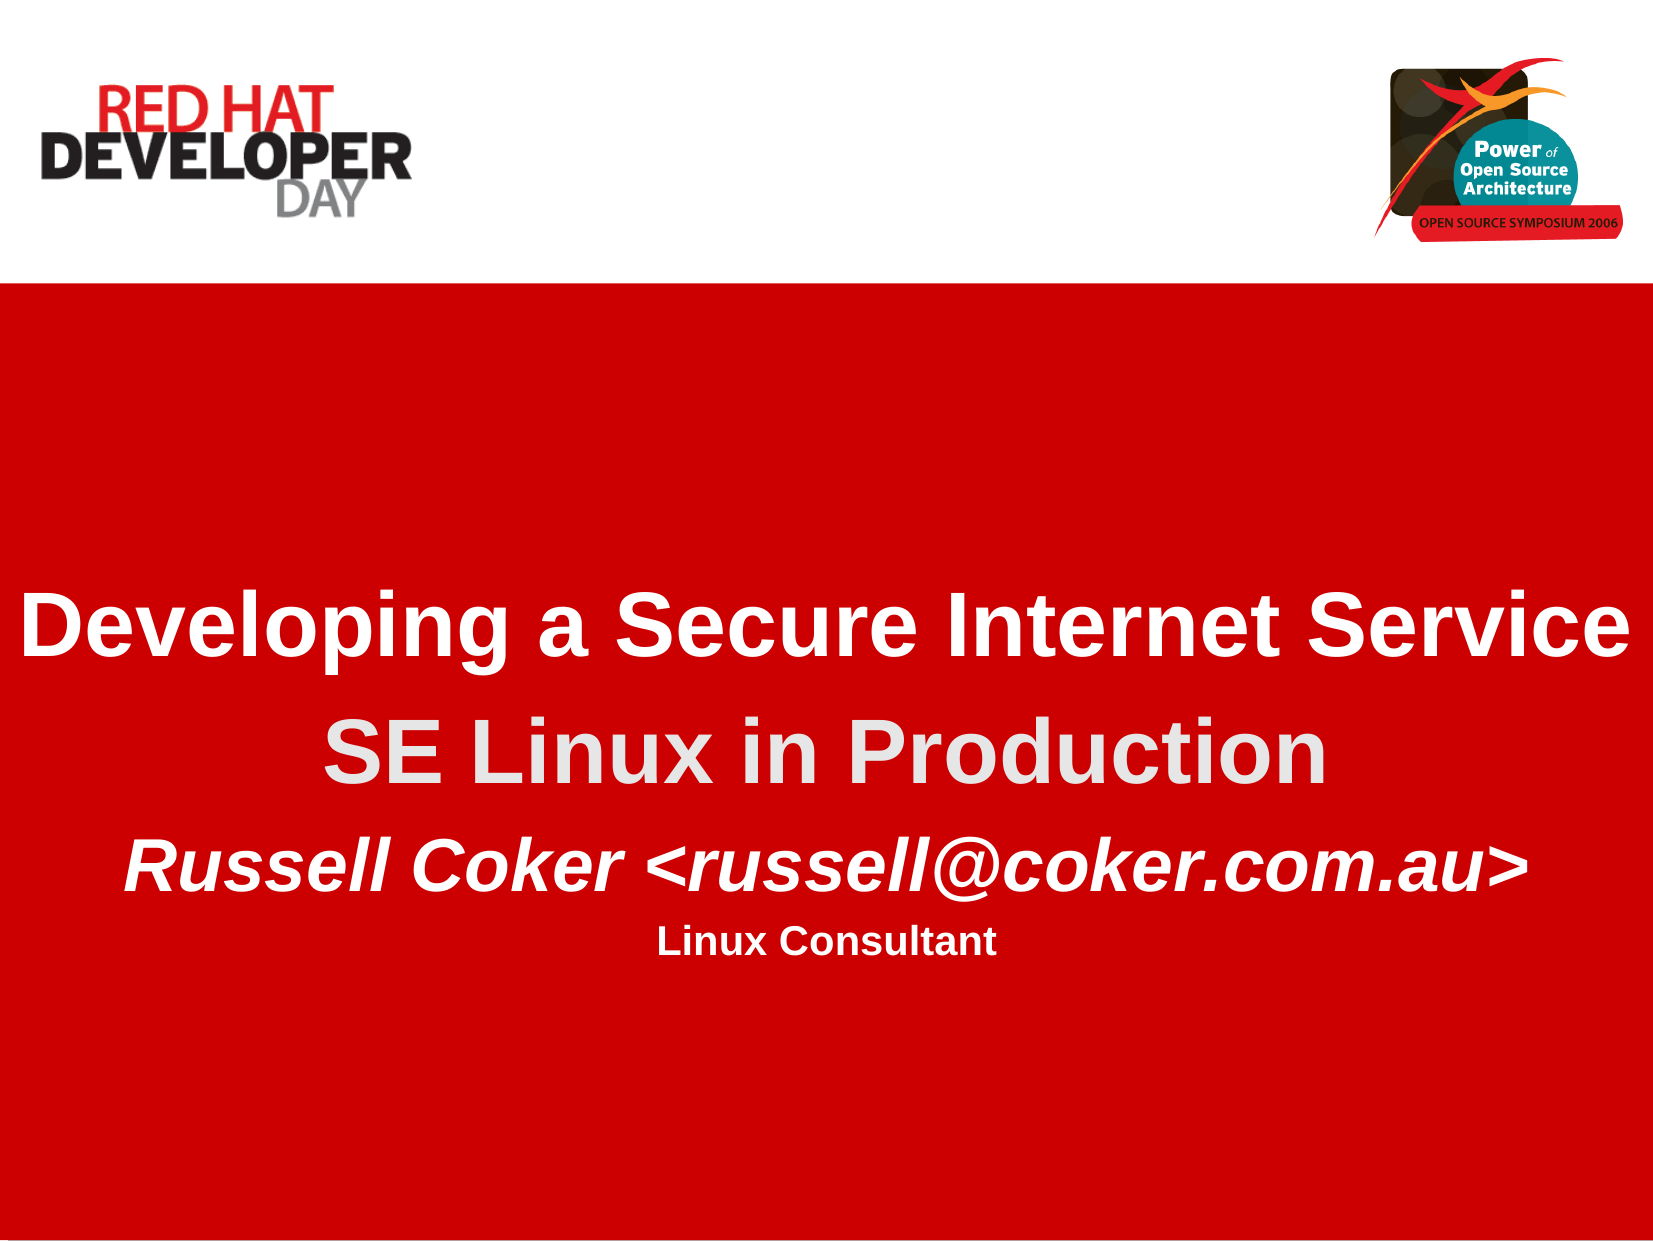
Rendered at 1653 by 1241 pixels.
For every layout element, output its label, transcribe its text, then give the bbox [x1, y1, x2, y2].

title Developing a Secure Internet Service SE Linux in Production Russell Coker <russell@coker.com.au> Linux Consultant [0, 463, 1653, 1051]
picture [37, 74, 413, 231]
picture [1372, 56, 1625, 244]
